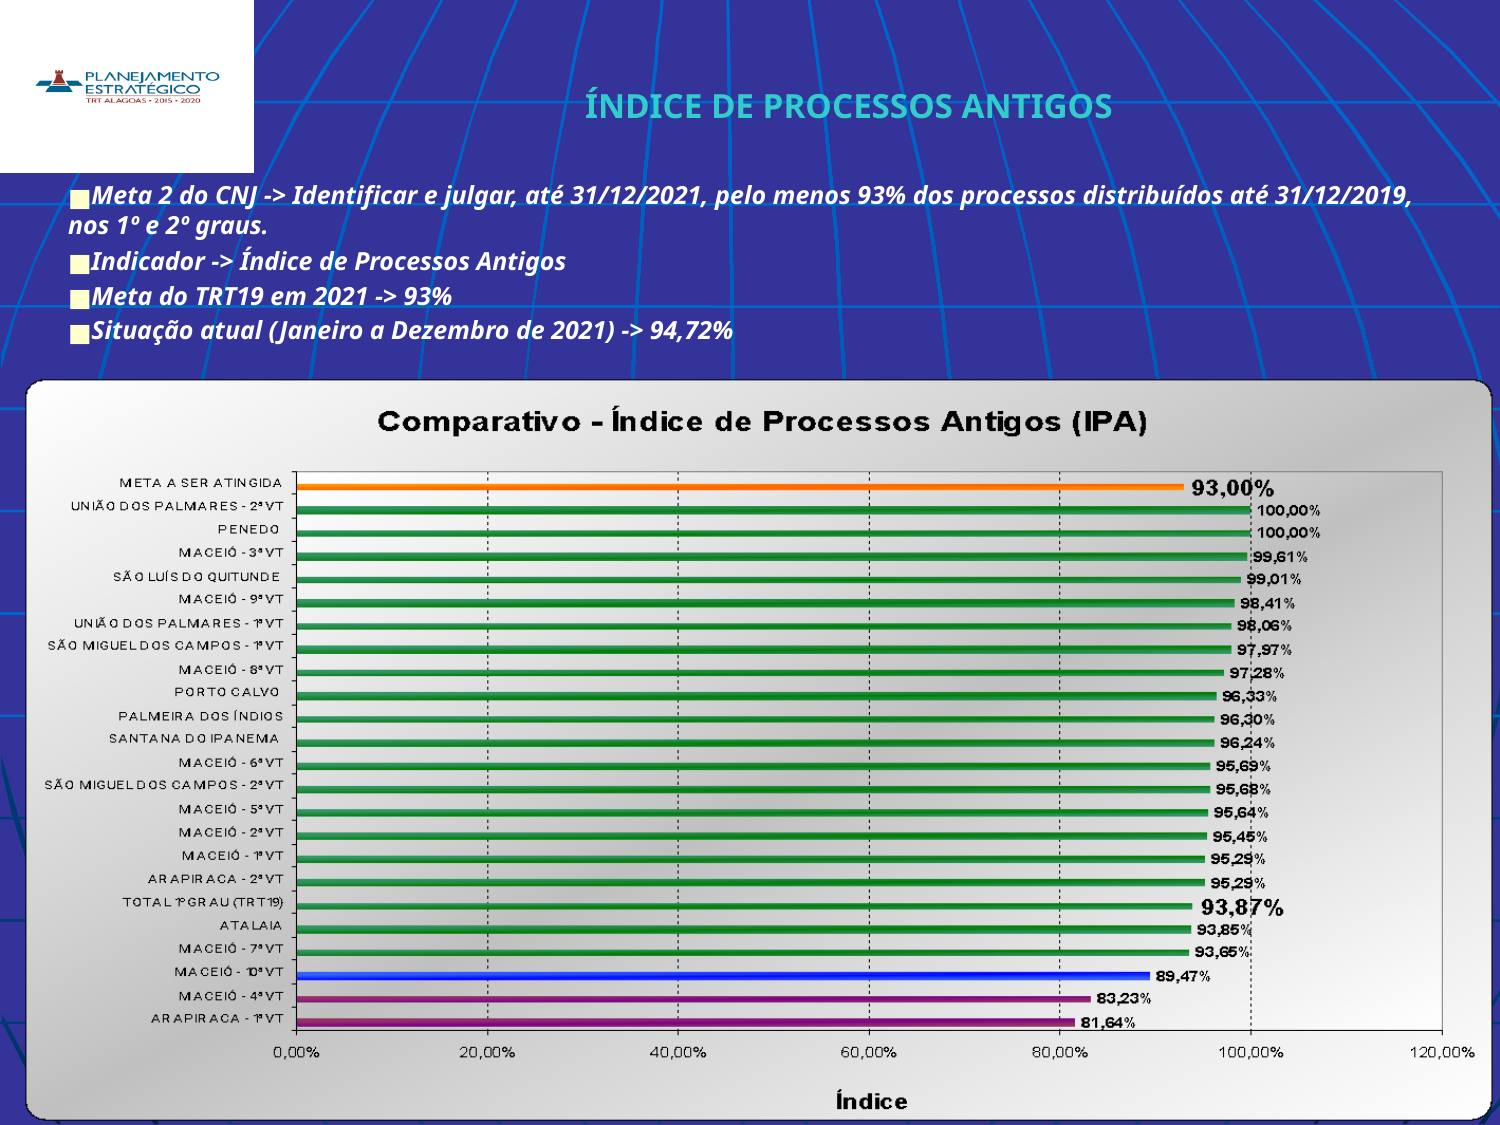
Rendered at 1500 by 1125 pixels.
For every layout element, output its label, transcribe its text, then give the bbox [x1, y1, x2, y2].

text_box Meta 2 do CNJ -> Identificar e julgar, até 31/12/2021, pelo menos 93% dos processos distribuídos até 31/12/2019, nos 1º e 2º graus. Indicador -> Índice de Processos Antigos Meta do TRT19 em 2021 -> 93% Situação atual (Janeiro a Dezembro de 2021) -> 94,72% [53, 172, 1459, 373]
picture [0, 0, 254, 173]
picture [18, 373, 1500, 1125]
text_box ÍNDICE DE PROCESSOS ANTIGOS [254, 78, 1448, 134]
